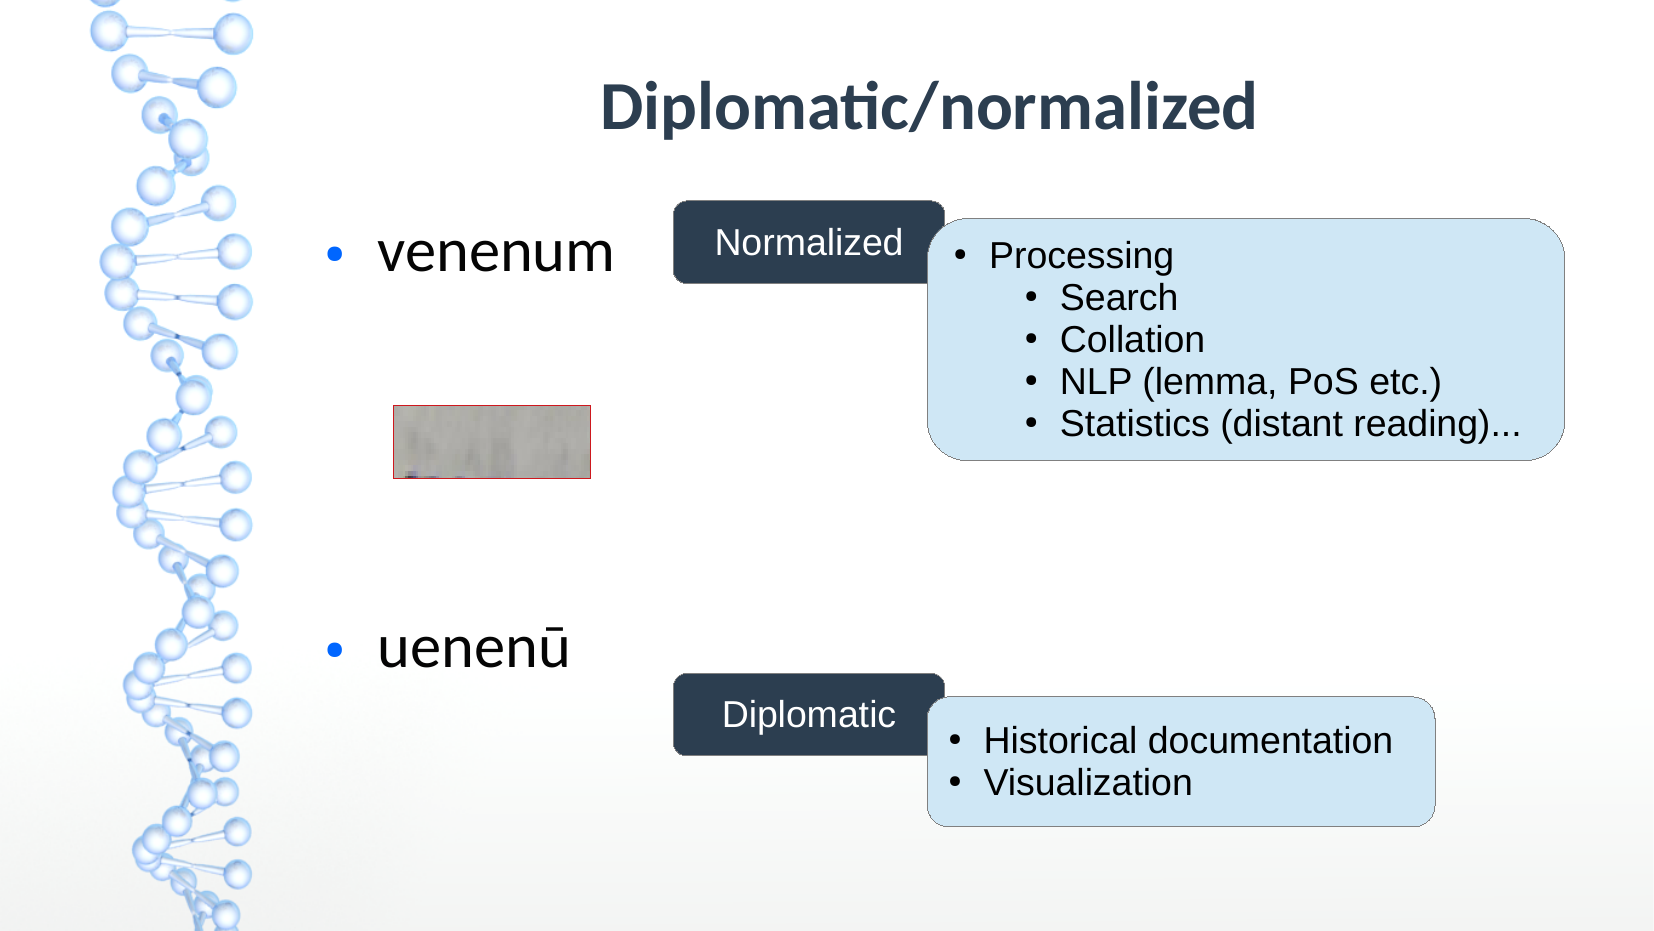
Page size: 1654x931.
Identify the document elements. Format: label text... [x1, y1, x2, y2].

text_box Diplomatic [673, 673, 945, 756]
list venenum [307, 224, 662, 308]
text_box Processing Search Collation NLP (lemma, PoS etc.) Statistics (distant reading)... [927, 218, 1565, 461]
text_box Normalized [673, 200, 945, 284]
picture [0, 0, 1654, 931]
title Diplomatic/normalized [265, 35, 1595, 189]
list uenenū [307, 620, 626, 703]
text_box Historical documentation Visualization [927, 696, 1436, 827]
